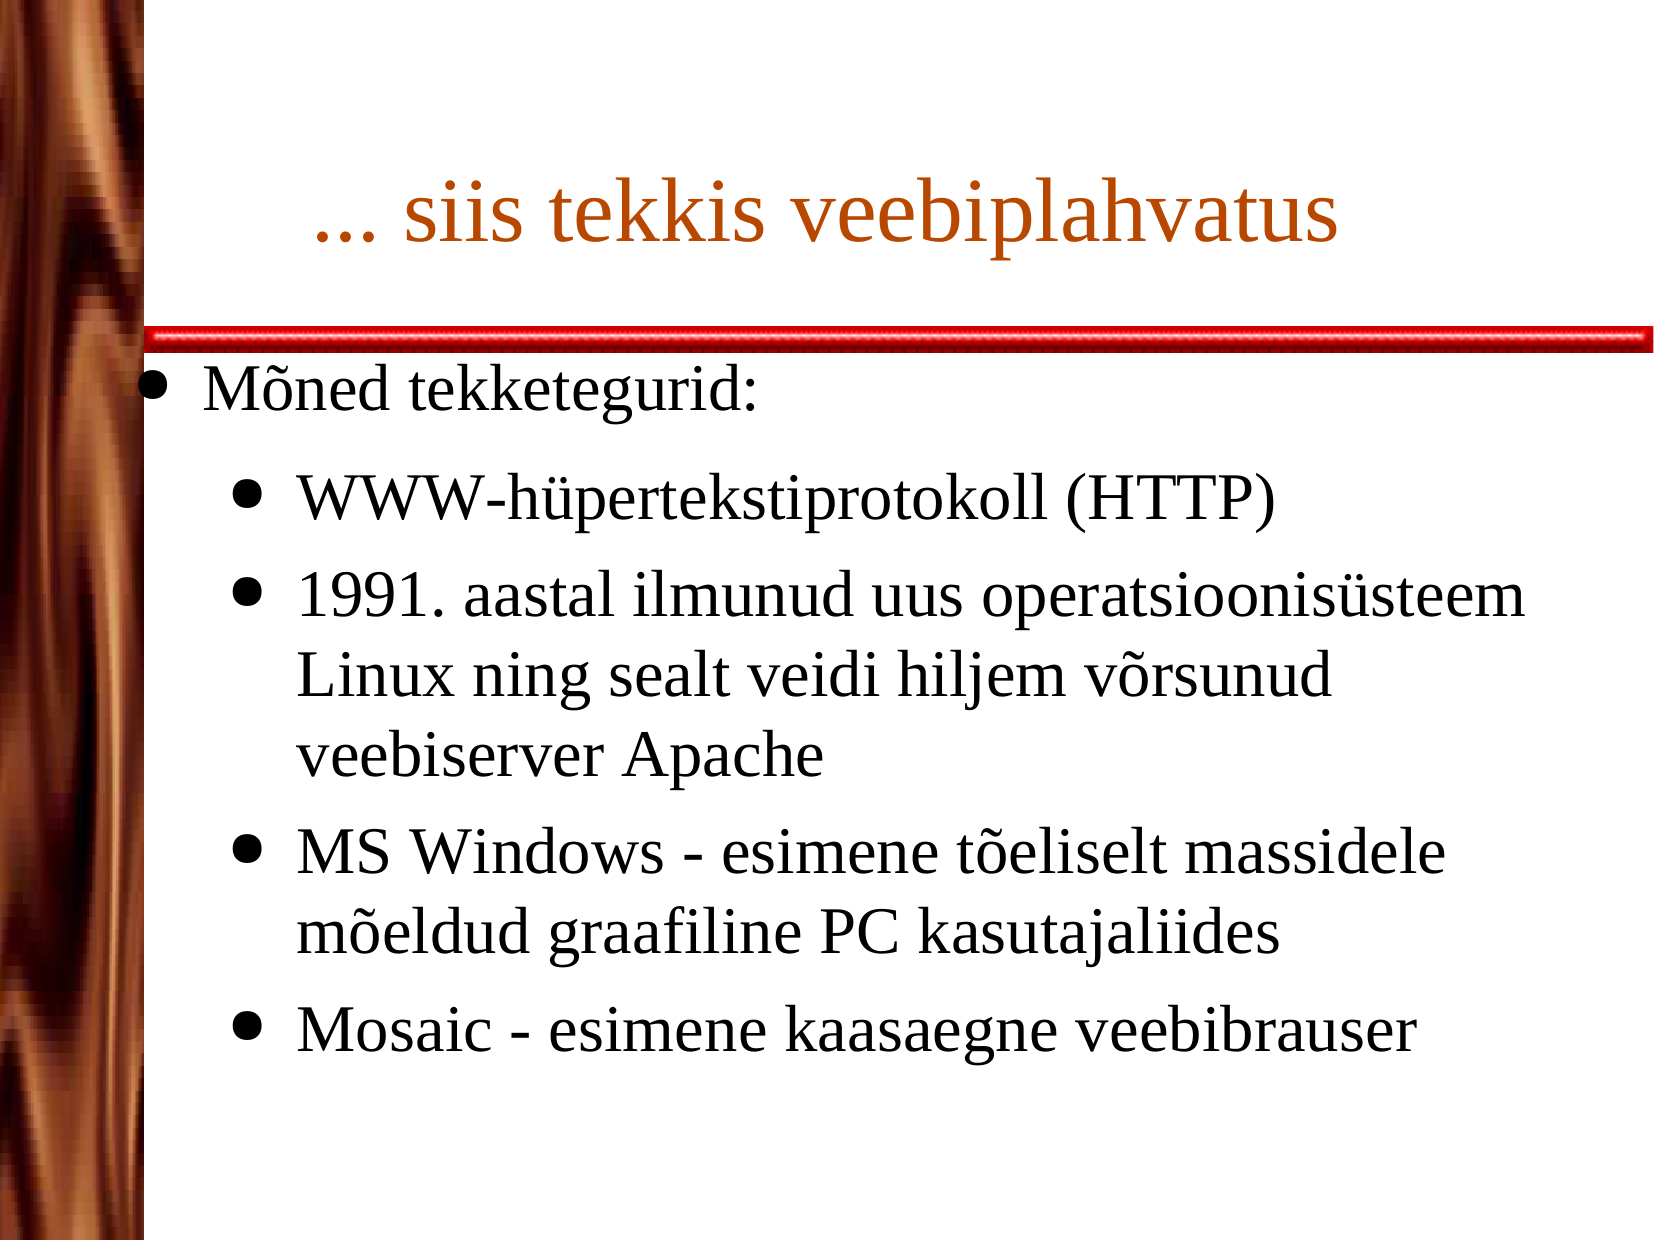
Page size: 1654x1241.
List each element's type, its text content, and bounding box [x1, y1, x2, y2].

title ... siis tekkis veebiplahvatus [121, 100, 1533, 312]
picture [0, 0, 1654, 1240]
list Mõned tekketegurid: WWW-hüpertekstiprotokoll (HTTP) 1991. aastal ilmunud uus operatsioonisüsteem Linux ning sealt veidi hiljem võrsunud veebiserver Apache MS Windows - esimene tõeliselt massidele mõeldud graafiline PC kasutajaliides Mosaic - esimene kaasaegne veebibrauser [121, 344, 1533, 1126]
